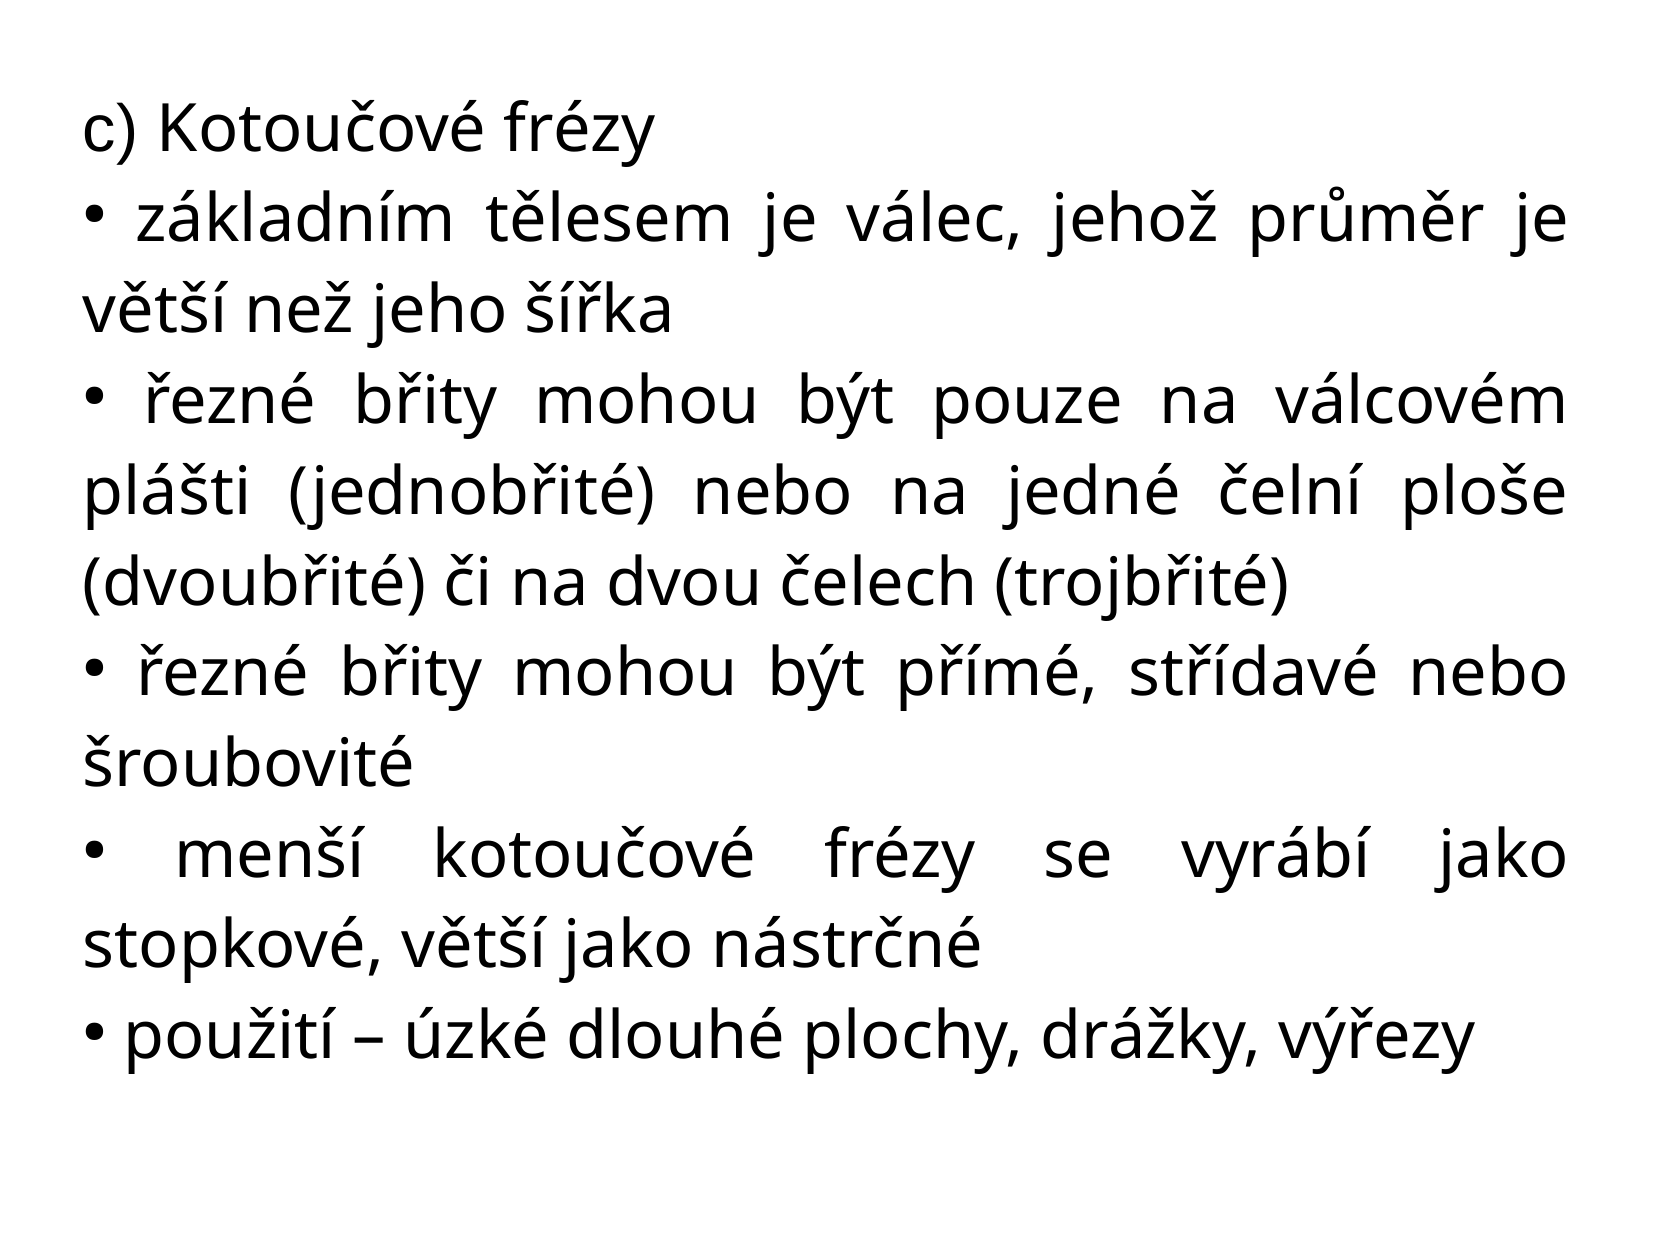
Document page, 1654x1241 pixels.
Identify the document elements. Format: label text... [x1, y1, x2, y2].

subtitle c) Kotoučové frézy základním tělesem je válec, jehož průměr je větší než jeho šířka řezné břity mohou být pouze na válcovém plášti (jednobřité) nebo na jedné čelní ploše (dvoubřité) či na dvou čelech (trojbřité) řezné břity mohou být přímé, střídavé nebo šroubovité menší kotoučové frézy se vyrábí jako stopkové, větší jako nástrčné použití – úzké dlouhé plochy, drážky, výřezy [82, 56, 1571, 1102]
